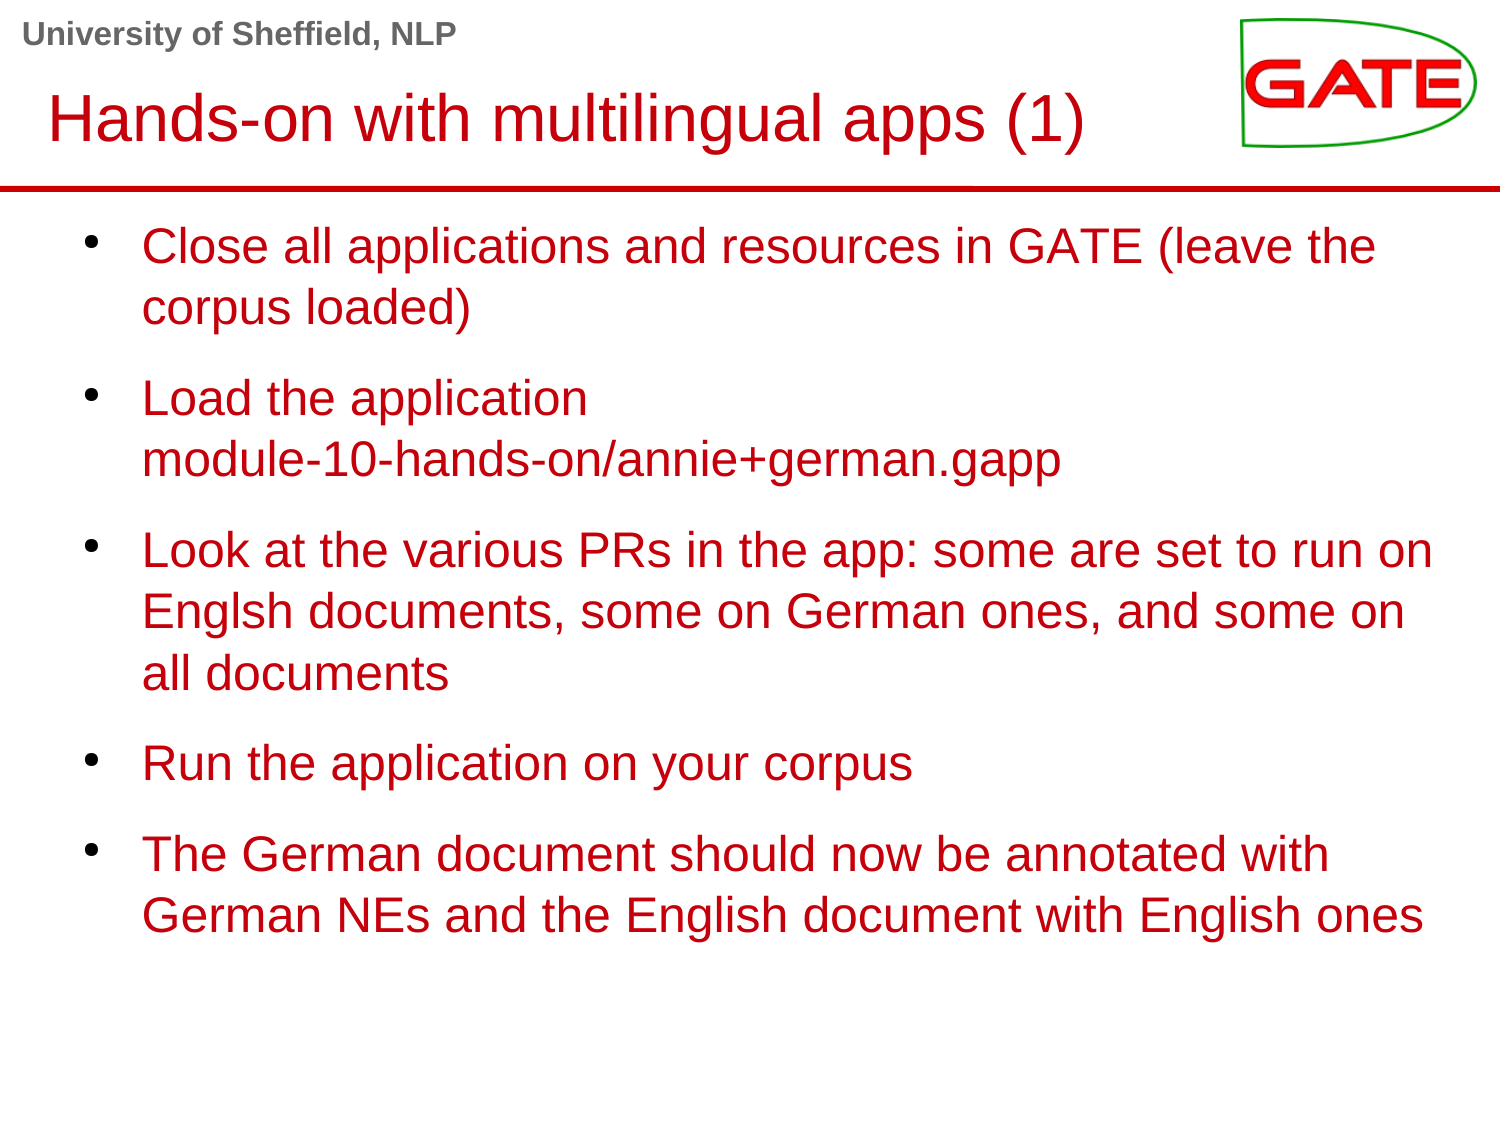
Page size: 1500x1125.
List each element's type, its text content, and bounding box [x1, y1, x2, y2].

title Hands-on with multilingual apps (1) [47, 59, 1241, 180]
list Close all applications and resources in GATE (leave the corpus loaded) Load the application module-10-hands-on/annie+german.gapp Look at the various PRs in the app: some are set to run on Englsh documents, some on German ones, and some on all documents Run the application on your corpus The German document should now be annotated with German NEs and the English document with English ones [82, 212, 1465, 1063]
picture [1240, 18, 1477, 148]
